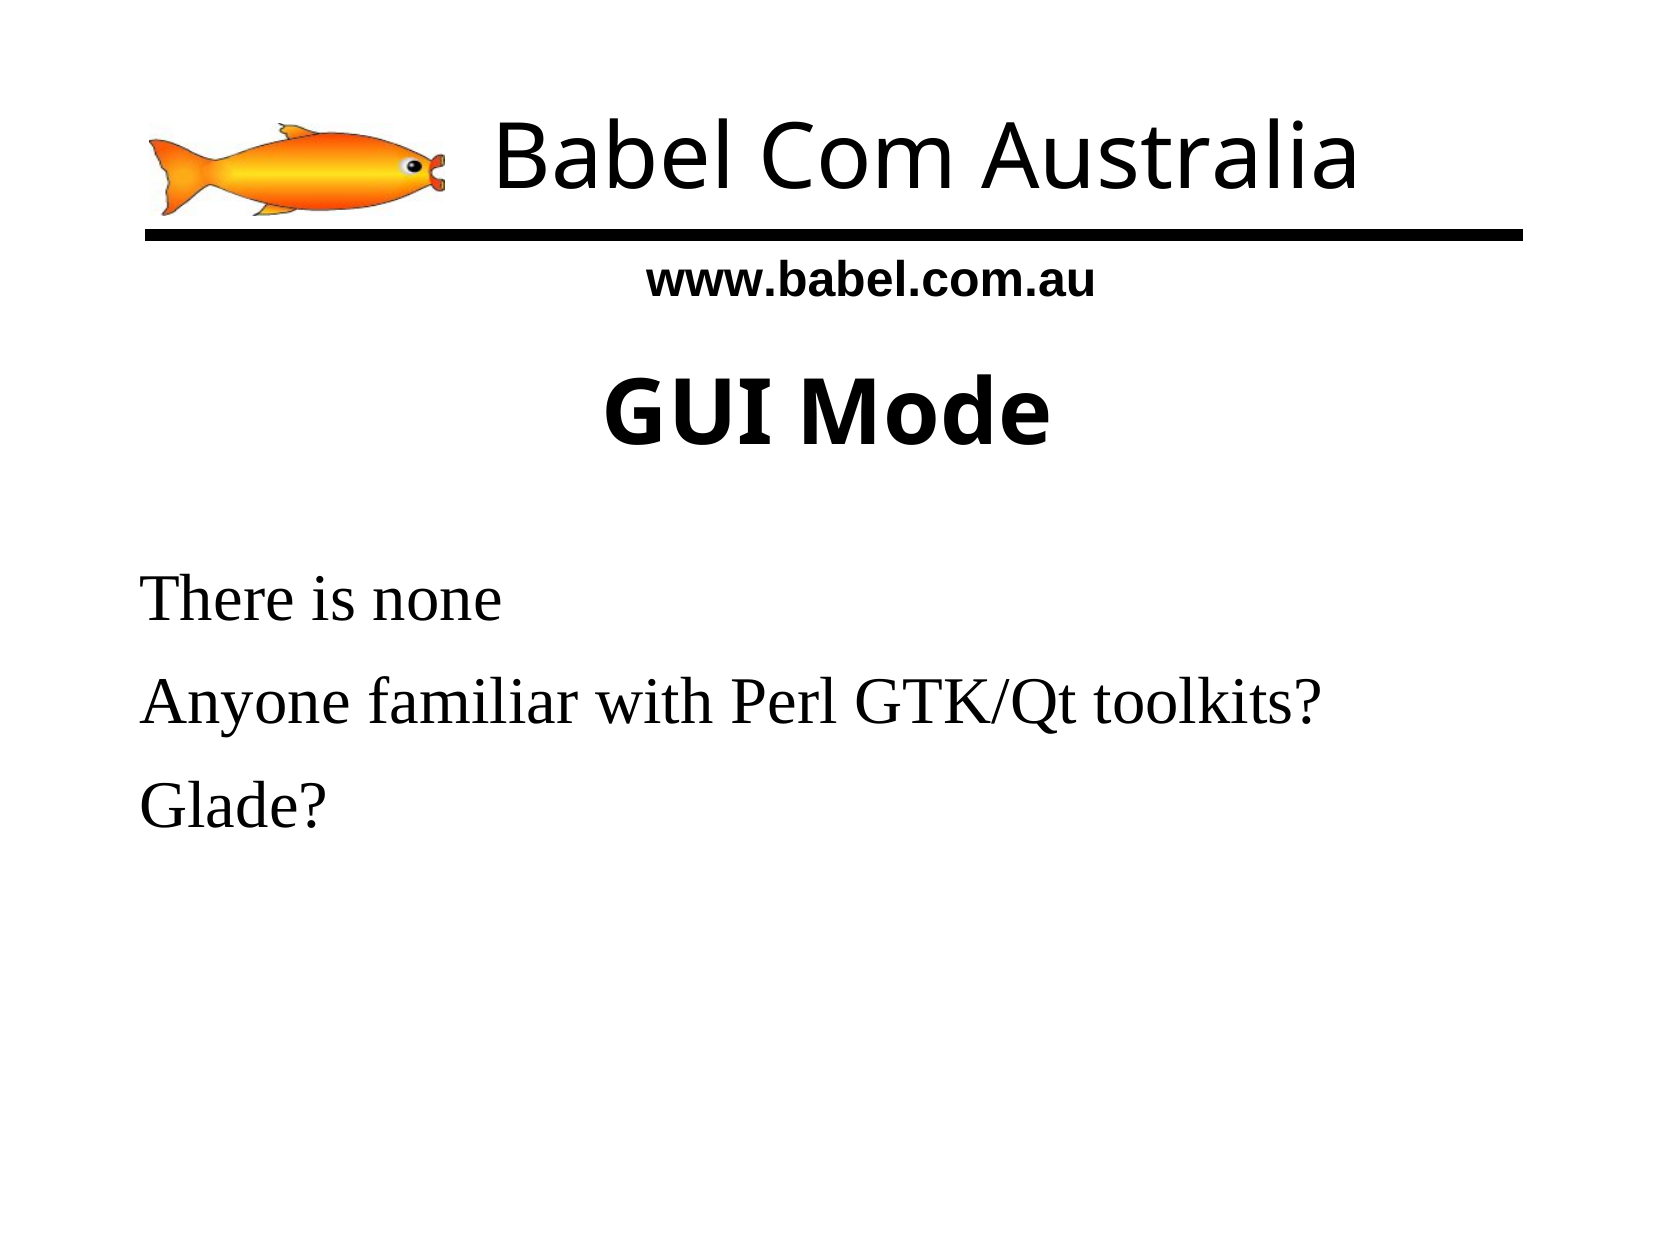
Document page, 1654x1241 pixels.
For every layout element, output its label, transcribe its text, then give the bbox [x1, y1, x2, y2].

list There is none Anyone familiar with Perl GTK/Qt toolkits? Glade? [121, 560, 1534, 1127]
title GUI Mode [126, 322, 1528, 497]
picture [149, 123, 445, 216]
